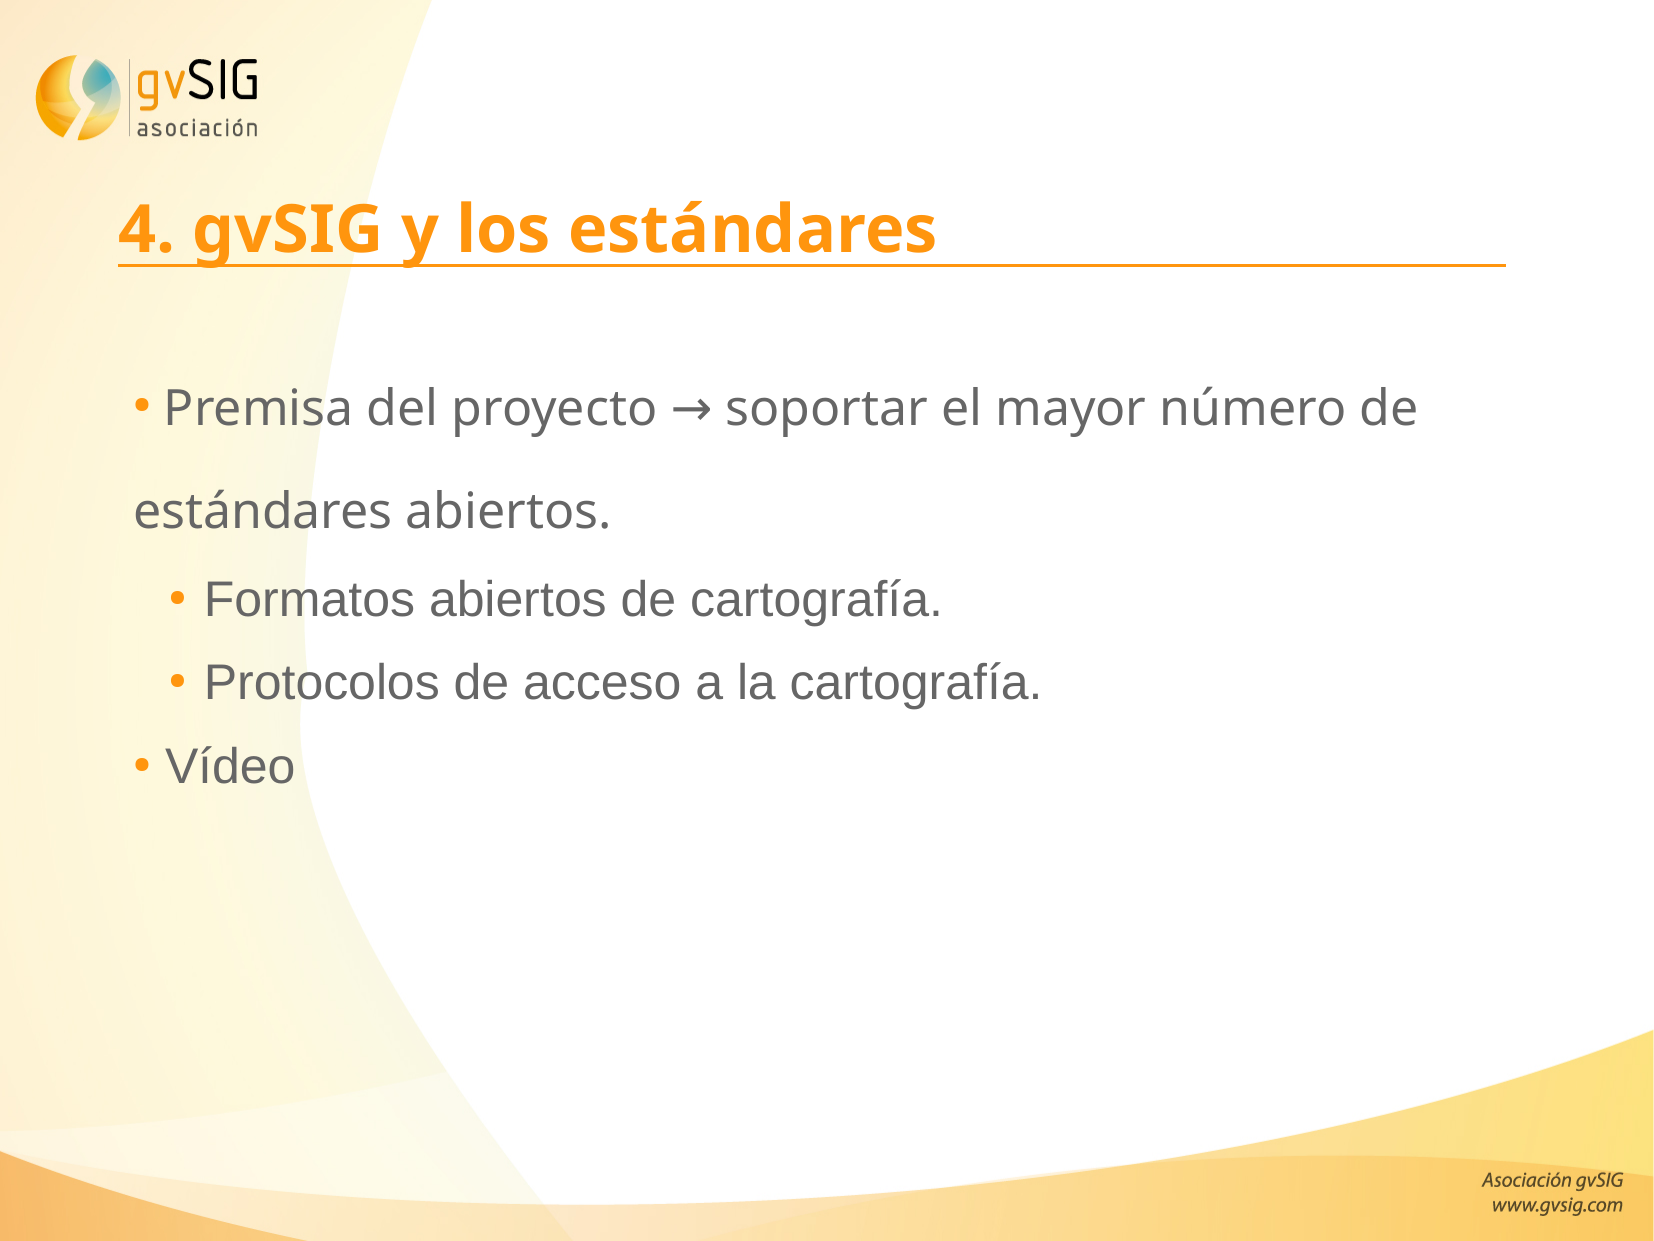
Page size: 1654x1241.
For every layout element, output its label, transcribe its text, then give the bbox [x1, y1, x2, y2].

picture [0, 0, 1654, 1241]
title 4. gvSIG y los estándares [118, 177, 1607, 276]
text_box Premisa del proyecto → soportar el mayor número de estándares abiertos. Formatos abiertos de cartografía. Protocolos de acceso a la cartografía. Vídeo [118, 330, 1477, 743]
